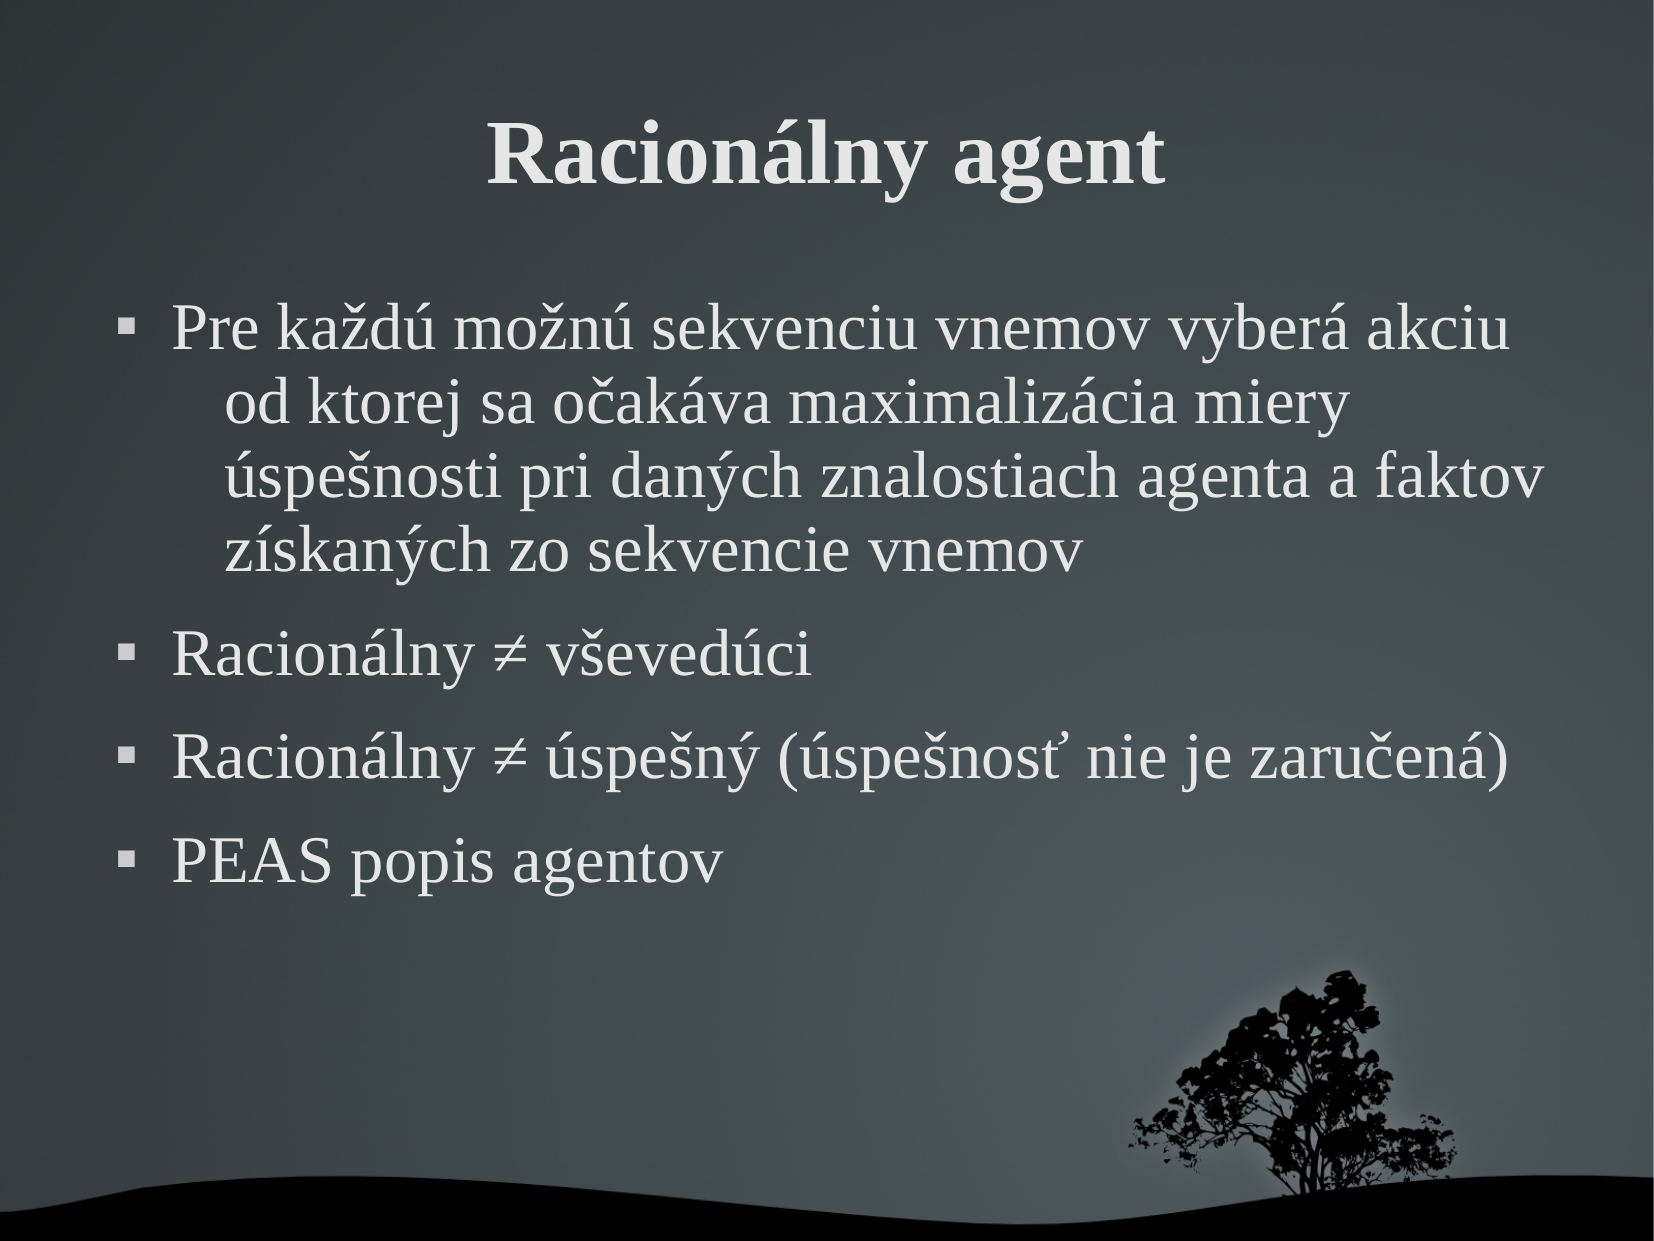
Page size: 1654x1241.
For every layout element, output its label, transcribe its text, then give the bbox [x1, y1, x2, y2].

list Pre každú možnú sekvenciu vnemov vyberá akciu od ktorej sa očakáva maximalizácia miery úspešnosti pri daných znalostiach agenta a faktov získaných zo sekvencie vnemov Racionálny ≠ vševedúci Racionálny ≠ úspešný (úspešnosť nie je zaručená) PEAS popis agentov [82, 290, 1571, 1155]
picture [0, 0, 1654, 1241]
title Racionálny agent [82, 49, 1571, 257]
